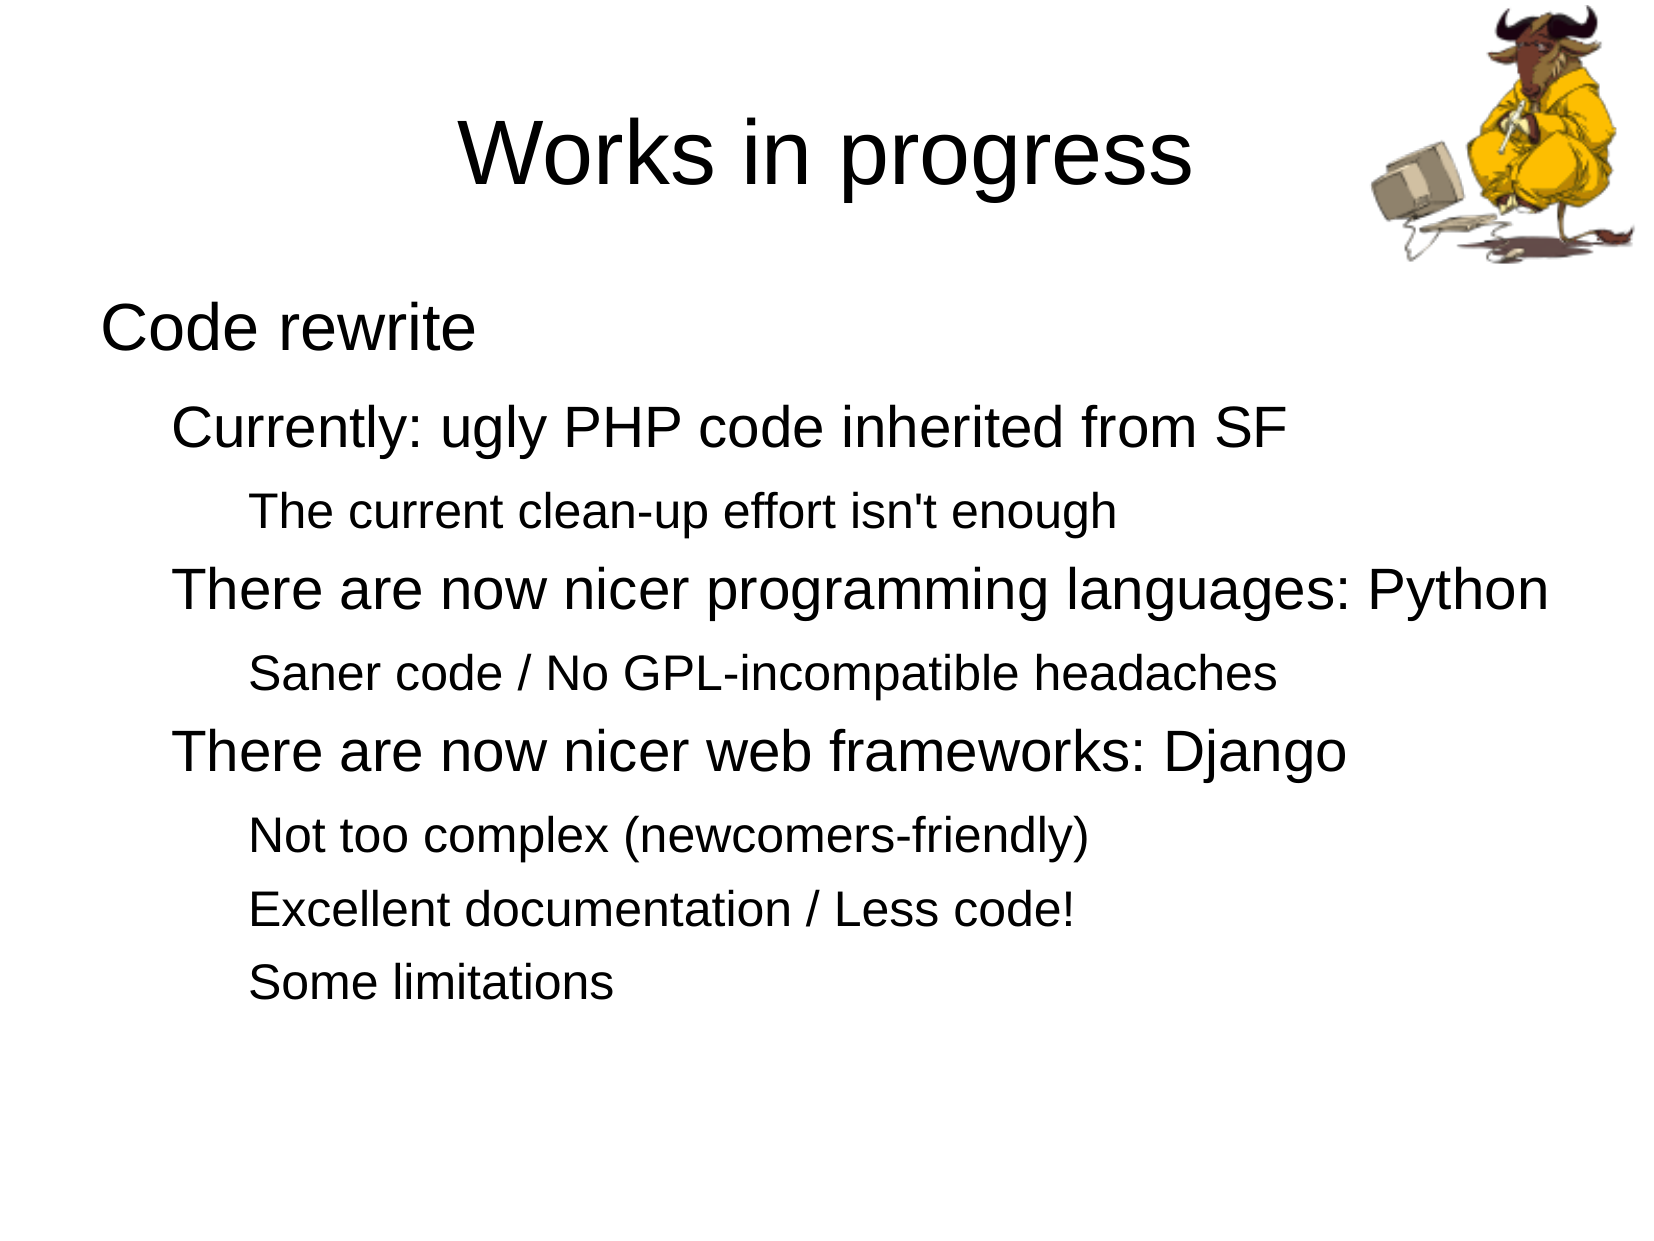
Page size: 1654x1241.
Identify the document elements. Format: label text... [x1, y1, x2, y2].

title Works in progress [82, 56, 1571, 250]
list Code rewrite Currently: ugly PHP code inherited from SF The current clean-up effort isn't enough There are now nicer programming languages: Python Saner code / No GPL-incompatible headaches There are now nicer web frameworks: Django Not too complex (newcomers-friendly) Excellent documentation / Less code! Some limitations [82, 290, 1571, 1109]
picture [1345, 5, 1654, 266]
